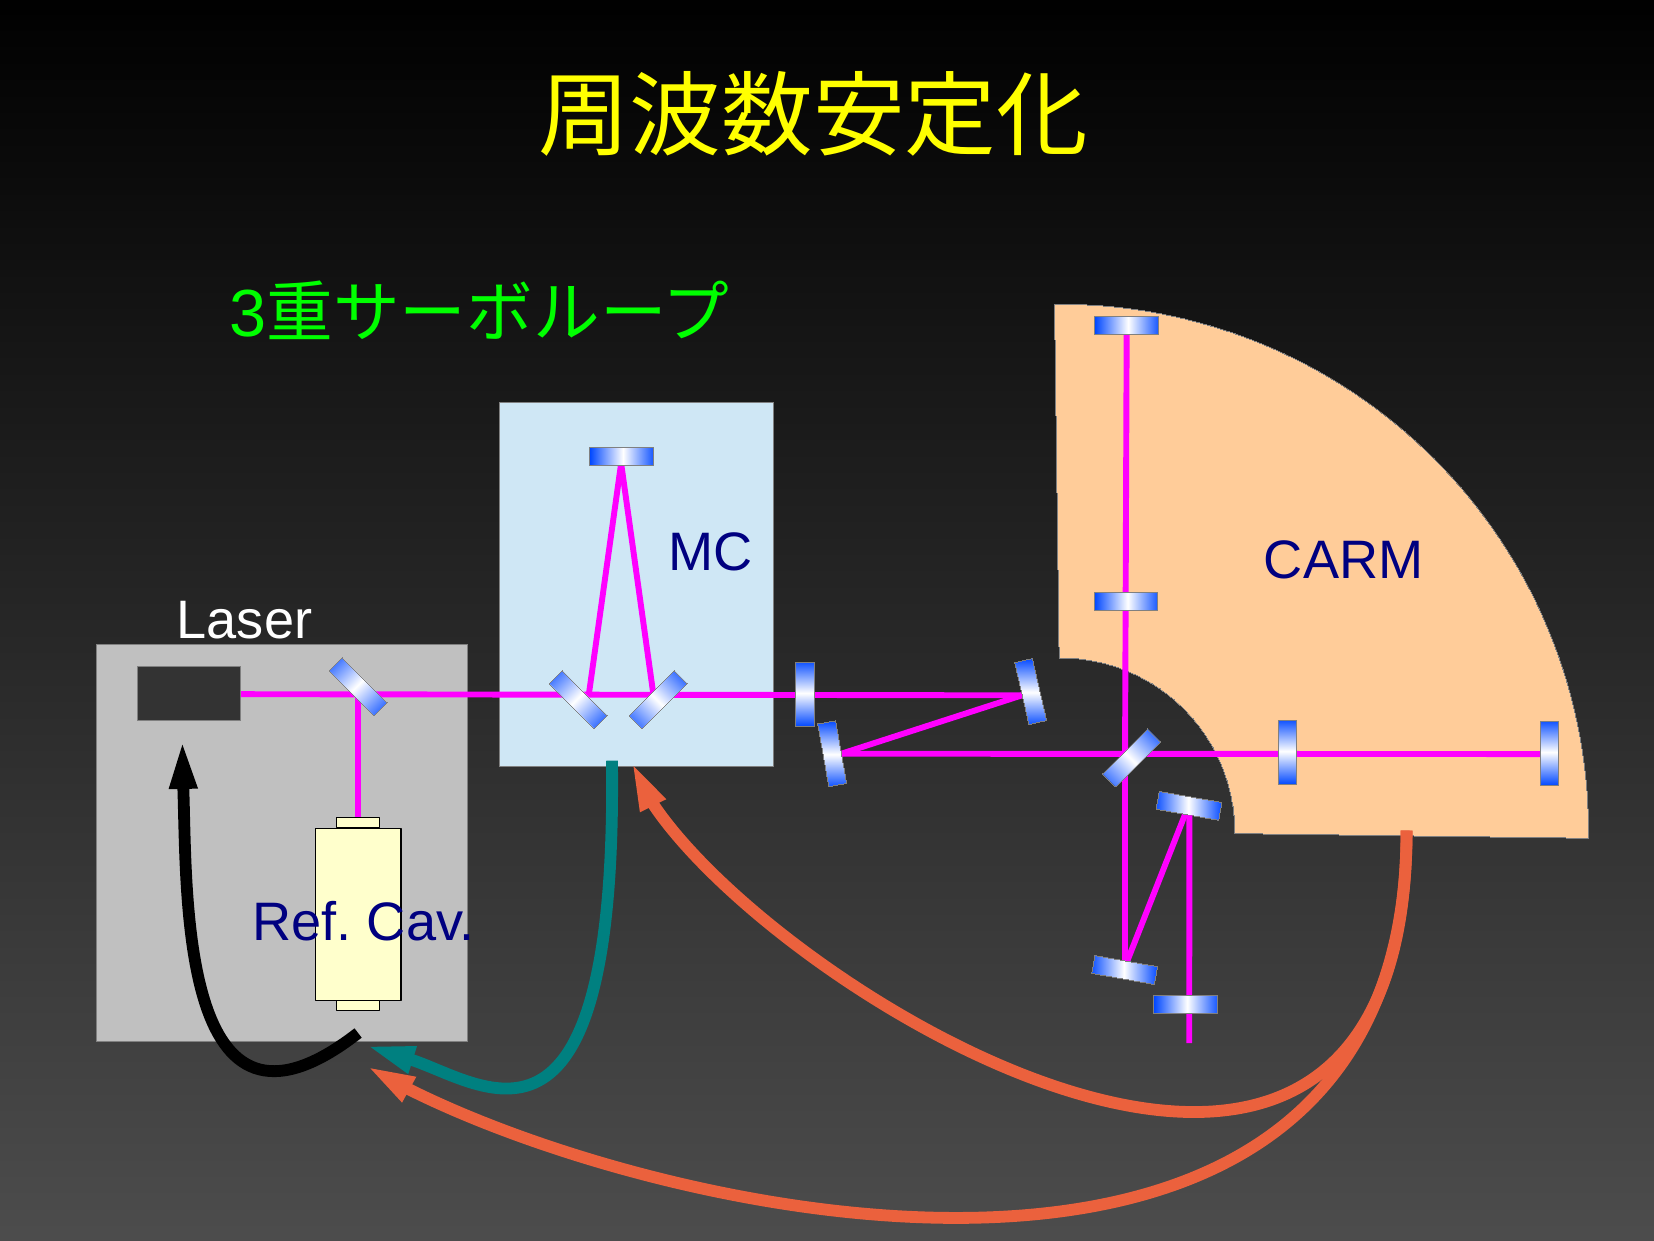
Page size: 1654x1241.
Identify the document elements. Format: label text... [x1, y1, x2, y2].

text_box [1156, 791, 1222, 821]
text_box CARM [1249, 522, 1444, 598]
text_box [1054, 304, 1589, 839]
text_box MC [653, 513, 774, 590]
text_box [817, 720, 847, 787]
text_box 周波数安定化 [523, 34, 1104, 142]
text_box 3重サーボループ [214, 251, 727, 342]
text_box [1153, 995, 1218, 1014]
text_box [795, 662, 815, 727]
text_box [1014, 658, 1047, 725]
text_box [499, 402, 774, 767]
text_box [1102, 728, 1161, 787]
text_box [1091, 955, 1158, 985]
text_box Laser [161, 582, 363, 659]
text_box [96, 644, 468, 1042]
text_box Ref. Cav. [237, 884, 524, 960]
